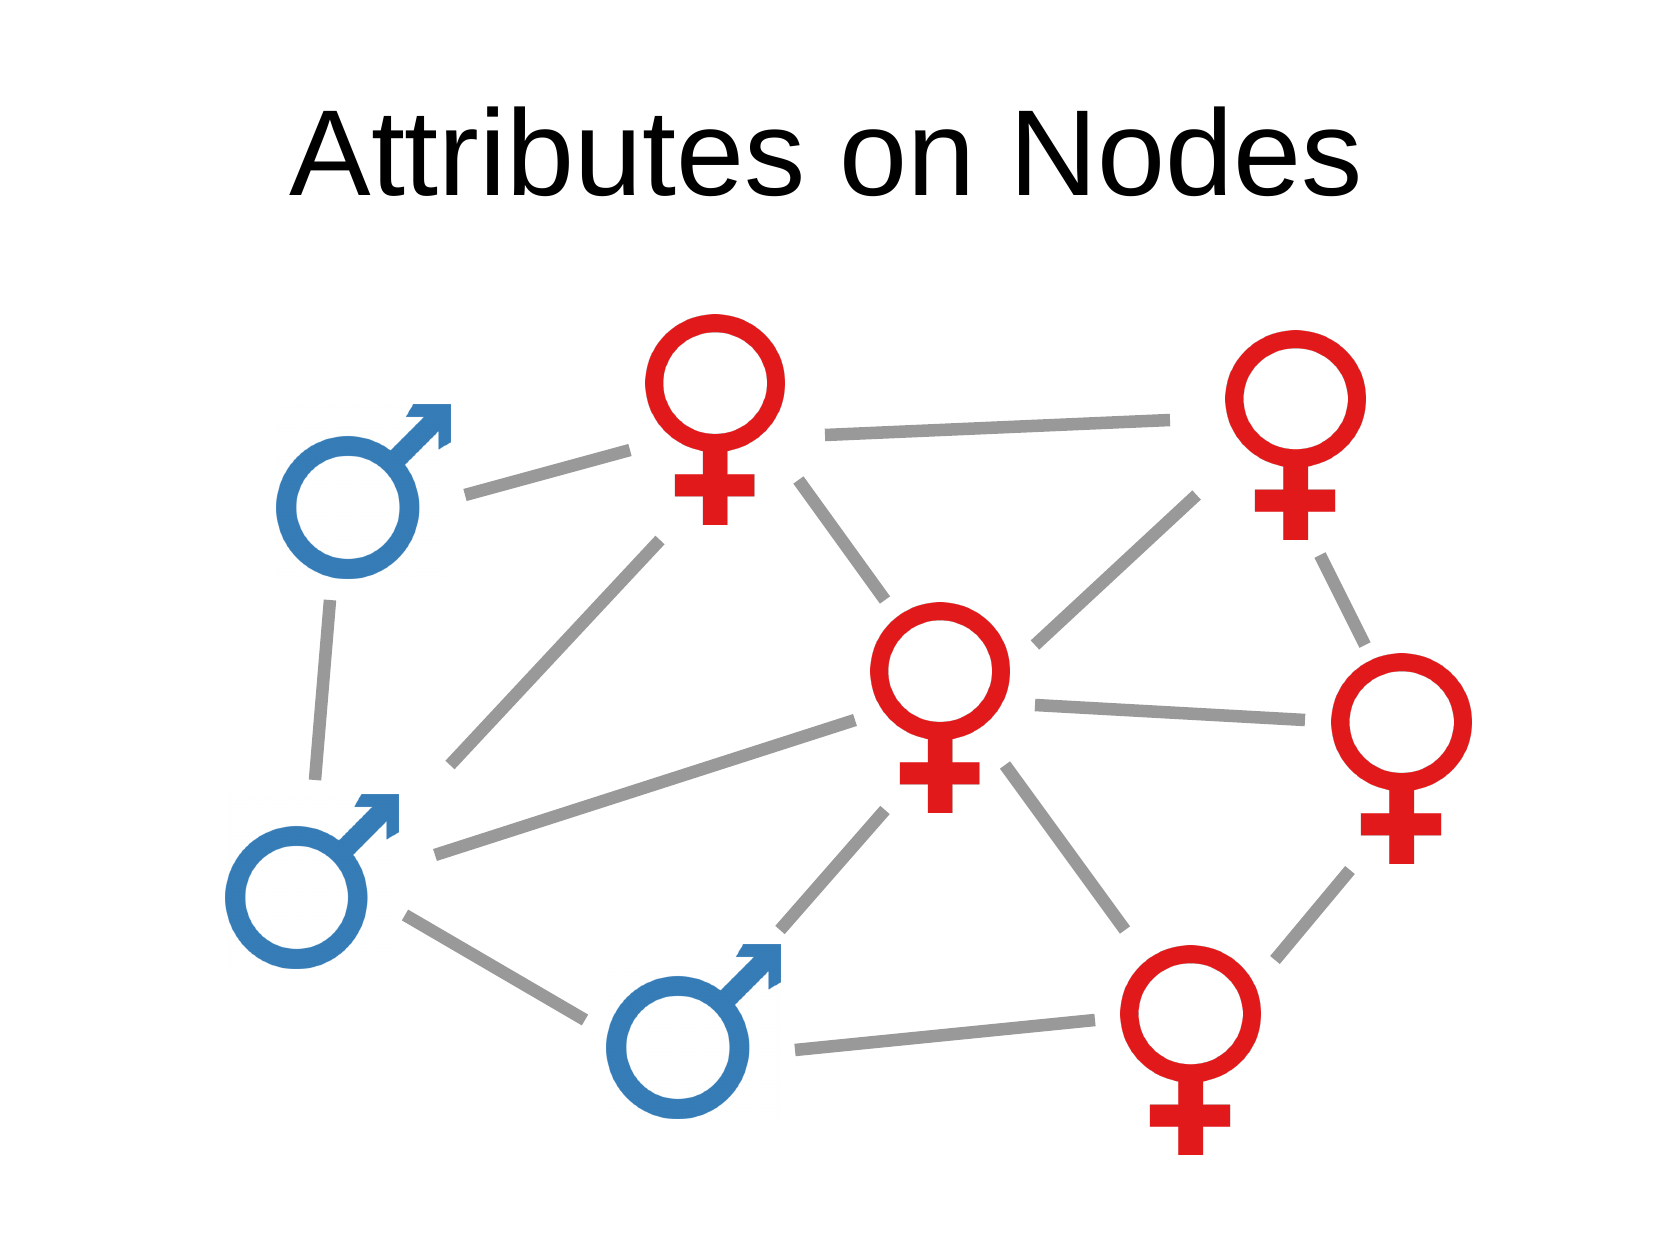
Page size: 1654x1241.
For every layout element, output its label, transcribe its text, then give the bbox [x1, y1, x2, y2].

picture [1331, 653, 1472, 864]
picture [870, 602, 1010, 813]
picture [645, 314, 785, 525]
picture [606, 944, 781, 1119]
picture [225, 794, 399, 969]
title Attributes on Nodes [82, 49, 1571, 257]
picture [276, 404, 451, 579]
picture [1225, 330, 1366, 541]
picture [1120, 945, 1261, 1156]
